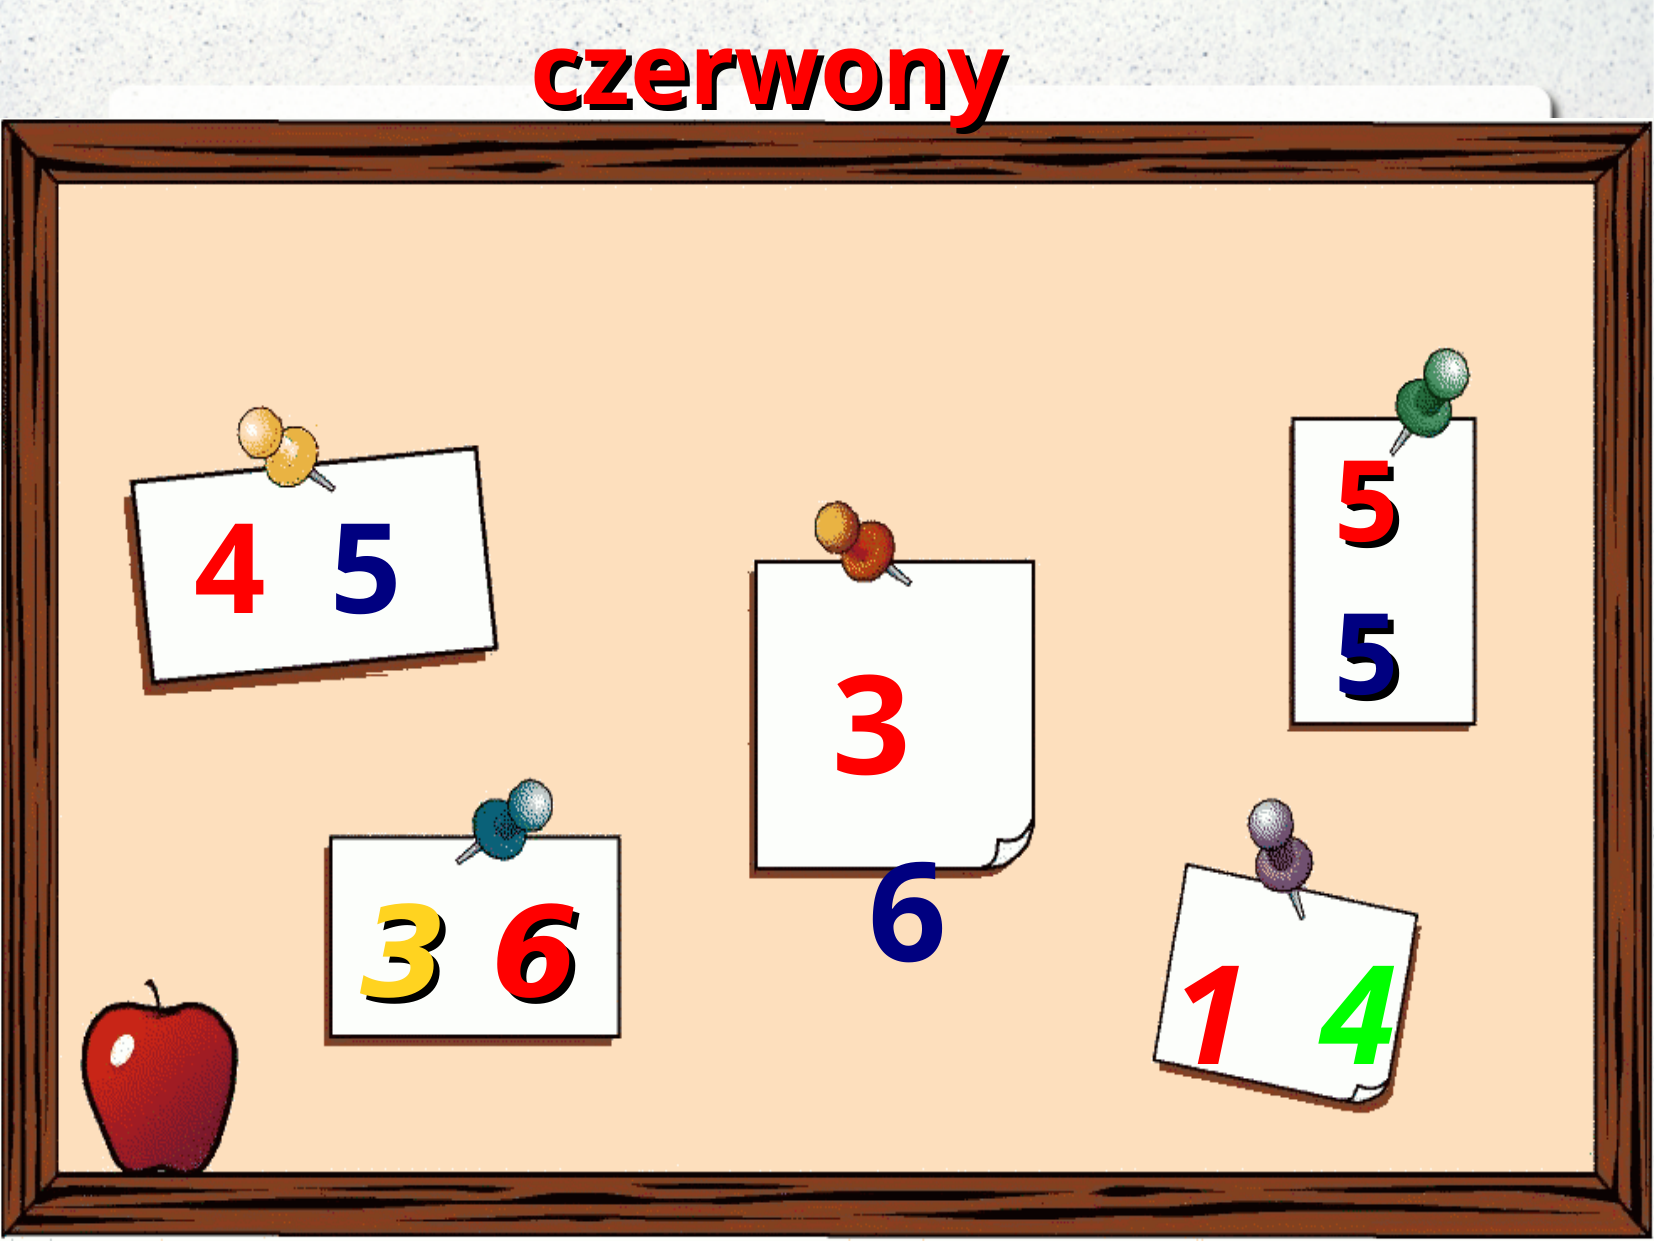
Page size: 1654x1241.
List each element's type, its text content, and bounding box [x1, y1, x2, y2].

text_box 4 5 [153, 472, 443, 664]
text_box 5 5 [1226, 413, 1506, 742]
text_box czerwony [354, 0, 1182, 146]
text_box 3 6 [767, 620, 1048, 803]
text_box 1 4 [1151, 909, 1418, 1093]
picture [0, 0, 1654, 1241]
text_box 3 6 [324, 873, 614, 1034]
